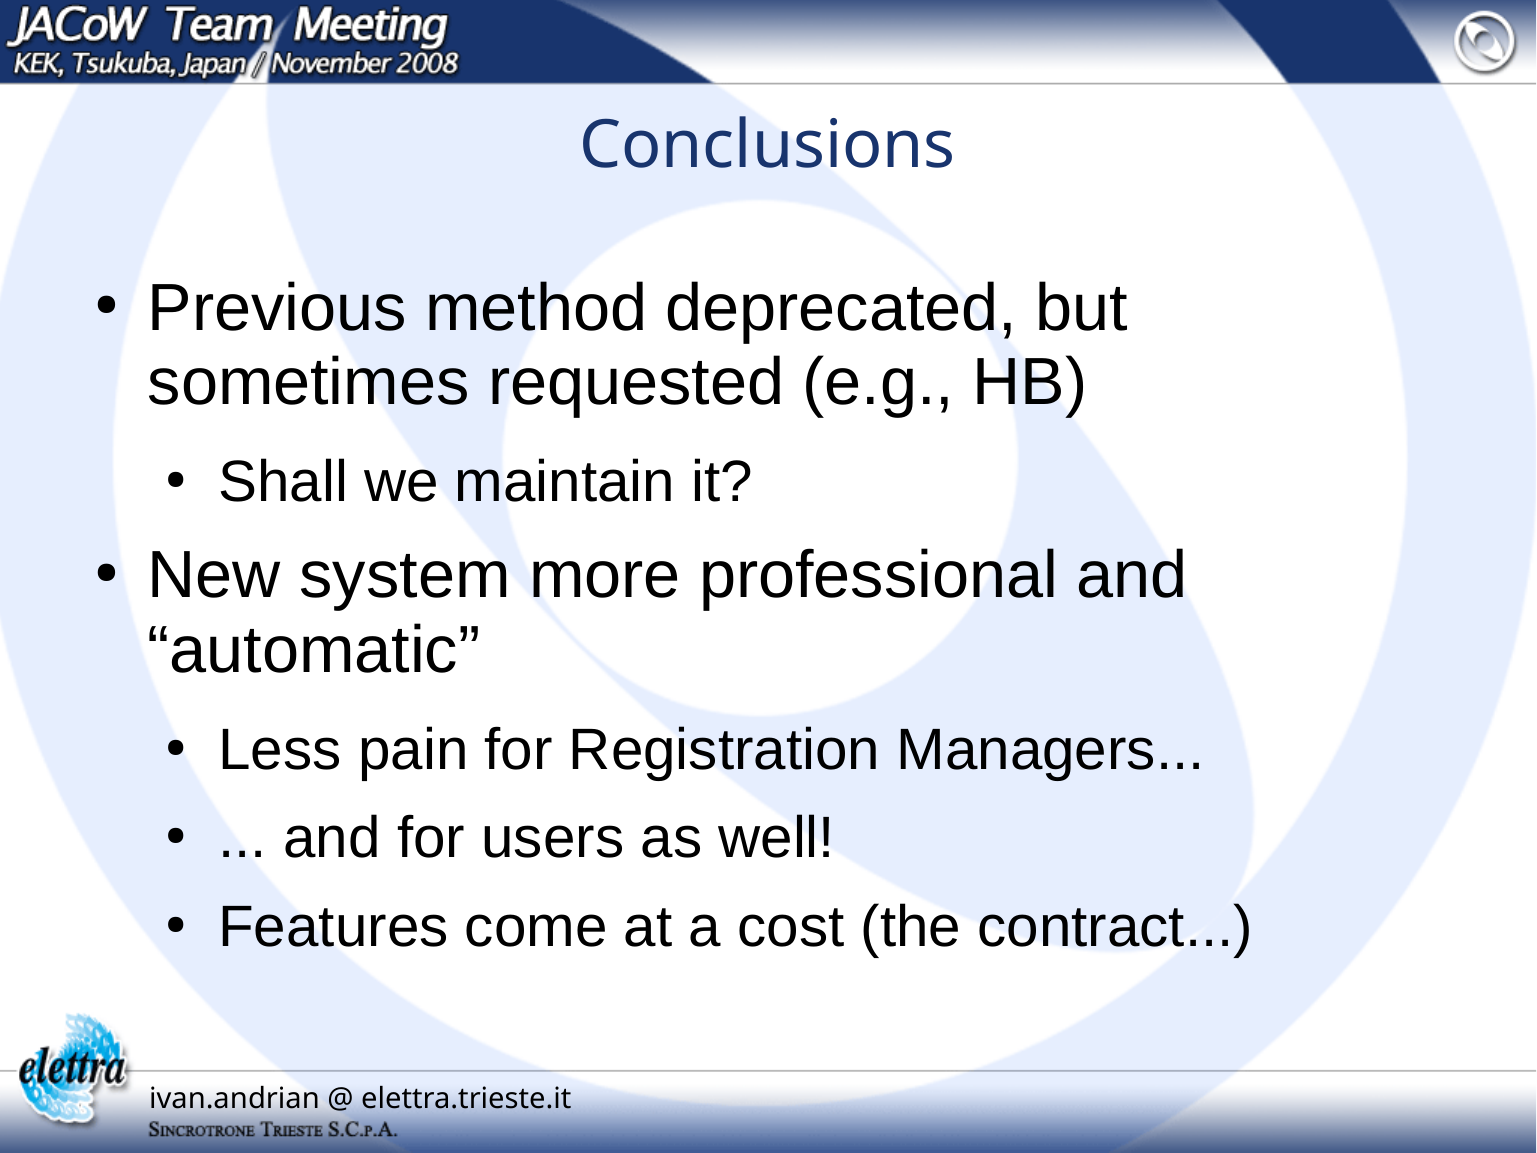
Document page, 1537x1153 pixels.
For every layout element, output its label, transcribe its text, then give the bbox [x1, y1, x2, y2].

picture [0, 0, 1537, 1153]
list Previous method deprecated, but sometimes requested (e.g., HB) Shall we maintain it? New system more professional and “automatic” Less pain for Registration Managers... ... and for users as well! Features come at a cost (the contract...) [76, 269, 1460, 1016]
title Conclusions [76, 53, 1460, 231]
